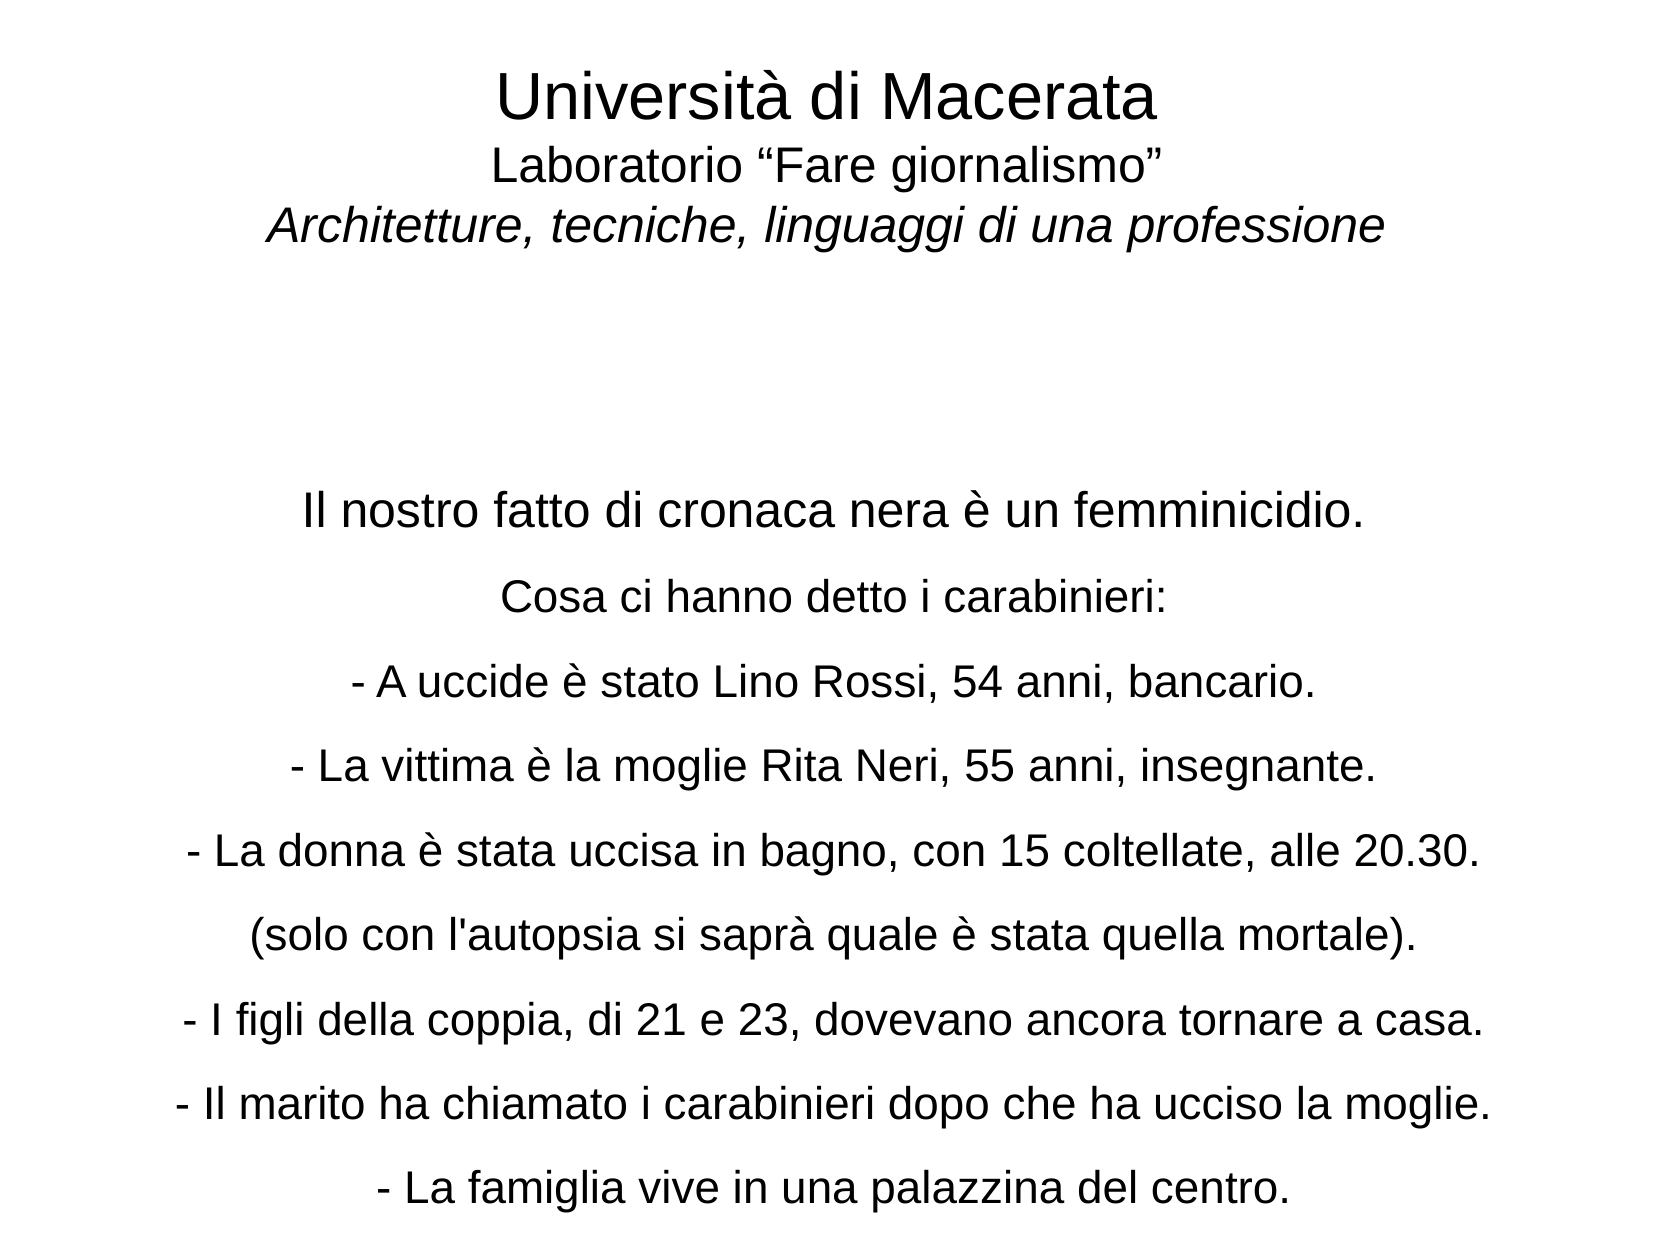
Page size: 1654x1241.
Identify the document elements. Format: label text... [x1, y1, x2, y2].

subtitle Il nostro fatto di cronaca nera è un femminicidio. Cosa ci hanno detto i carabinieri: - A uccide è stato Lino Rossi, 54 anni, bancario. - La vittima è la moglie Rita Neri, 55 anni, insegnante. - La donna è stata uccisa in bagno, con 15 coltellate, alle 20.30. (solo con l'autopsia si saprà quale è stata quella mortale). - I figli della coppia, di 21 e 23, dovevano ancora tornare a casa. - Il marito ha chiamato i carabinieri dopo che ha ucciso la moglie. - La famiglia vive in una palazzina del centro. - I vicini non hanno sentito nulla. - [97, 278, 1571, 1204]
title Università di Macerata Laboratorio “Fare giornalismo” Architetture, tecniche, linguaggi di una professione [82, 49, 1571, 257]
